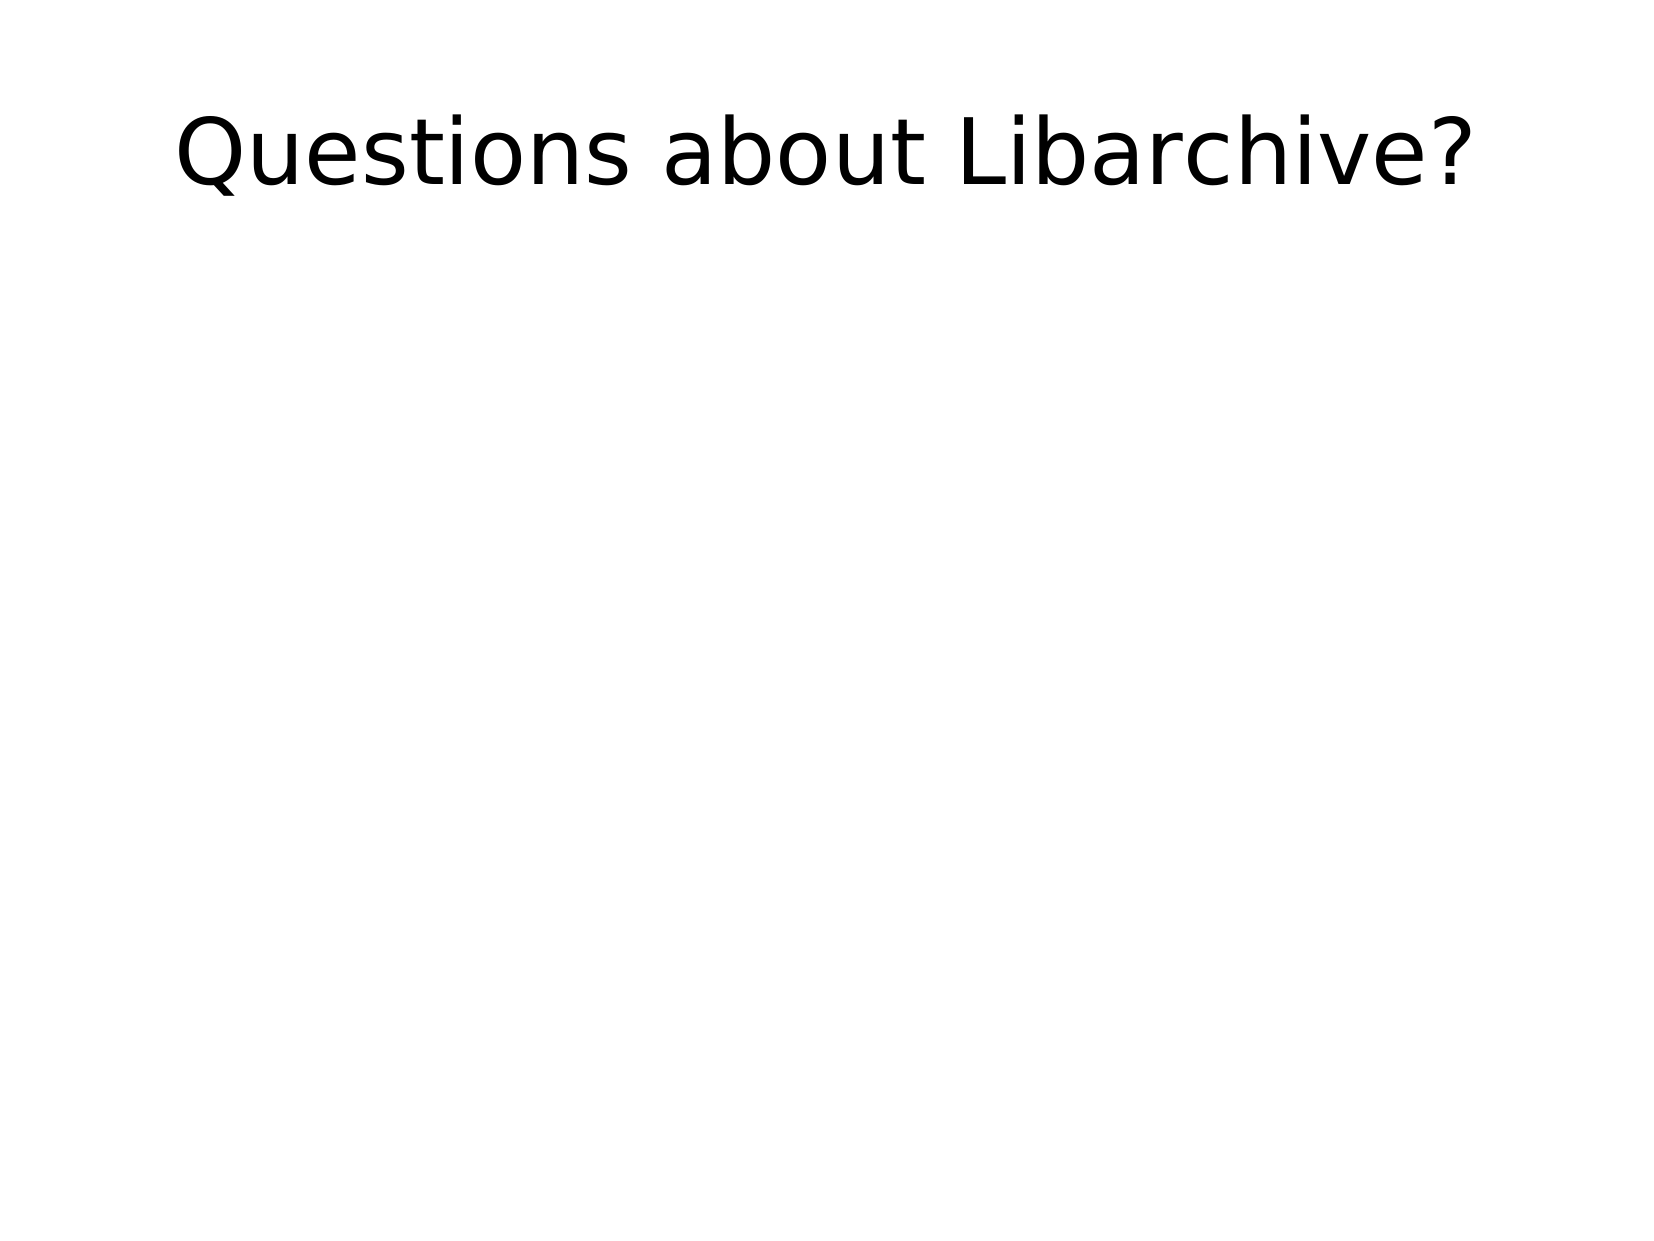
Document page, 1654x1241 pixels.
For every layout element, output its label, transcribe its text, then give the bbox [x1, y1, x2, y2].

title Questions about Libarchive? [82, 49, 1571, 257]
